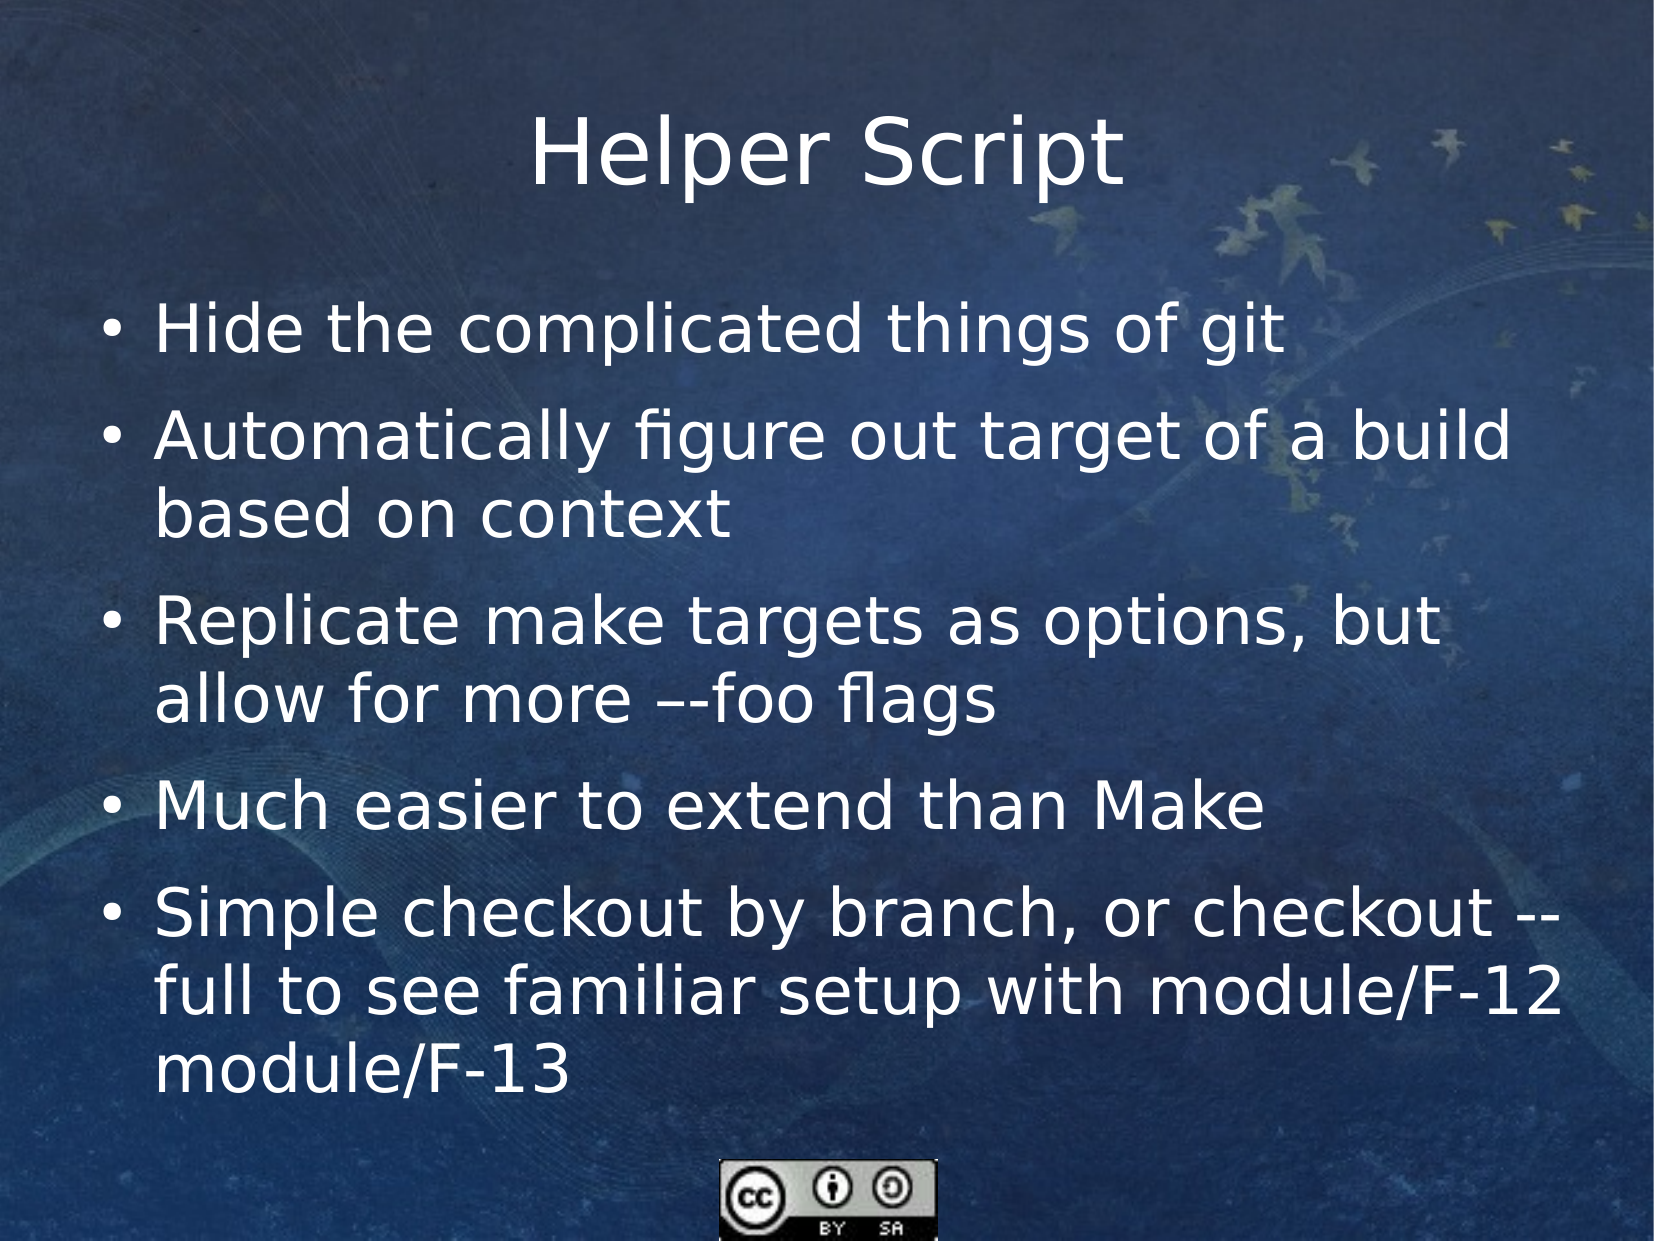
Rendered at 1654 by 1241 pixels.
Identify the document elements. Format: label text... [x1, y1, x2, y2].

title Helper Script [82, 56, 1571, 250]
picture [0, 0, 1654, 1241]
list Hide the complicated things of git Automatically figure out target of a build based on context Replicate make targets as options, but allow for more –-foo flags Much easier to extend than Make Simple checkout by branch, or checkout --full to see familiar setup with module/F-12 module/F-13 [82, 290, 1571, 1109]
